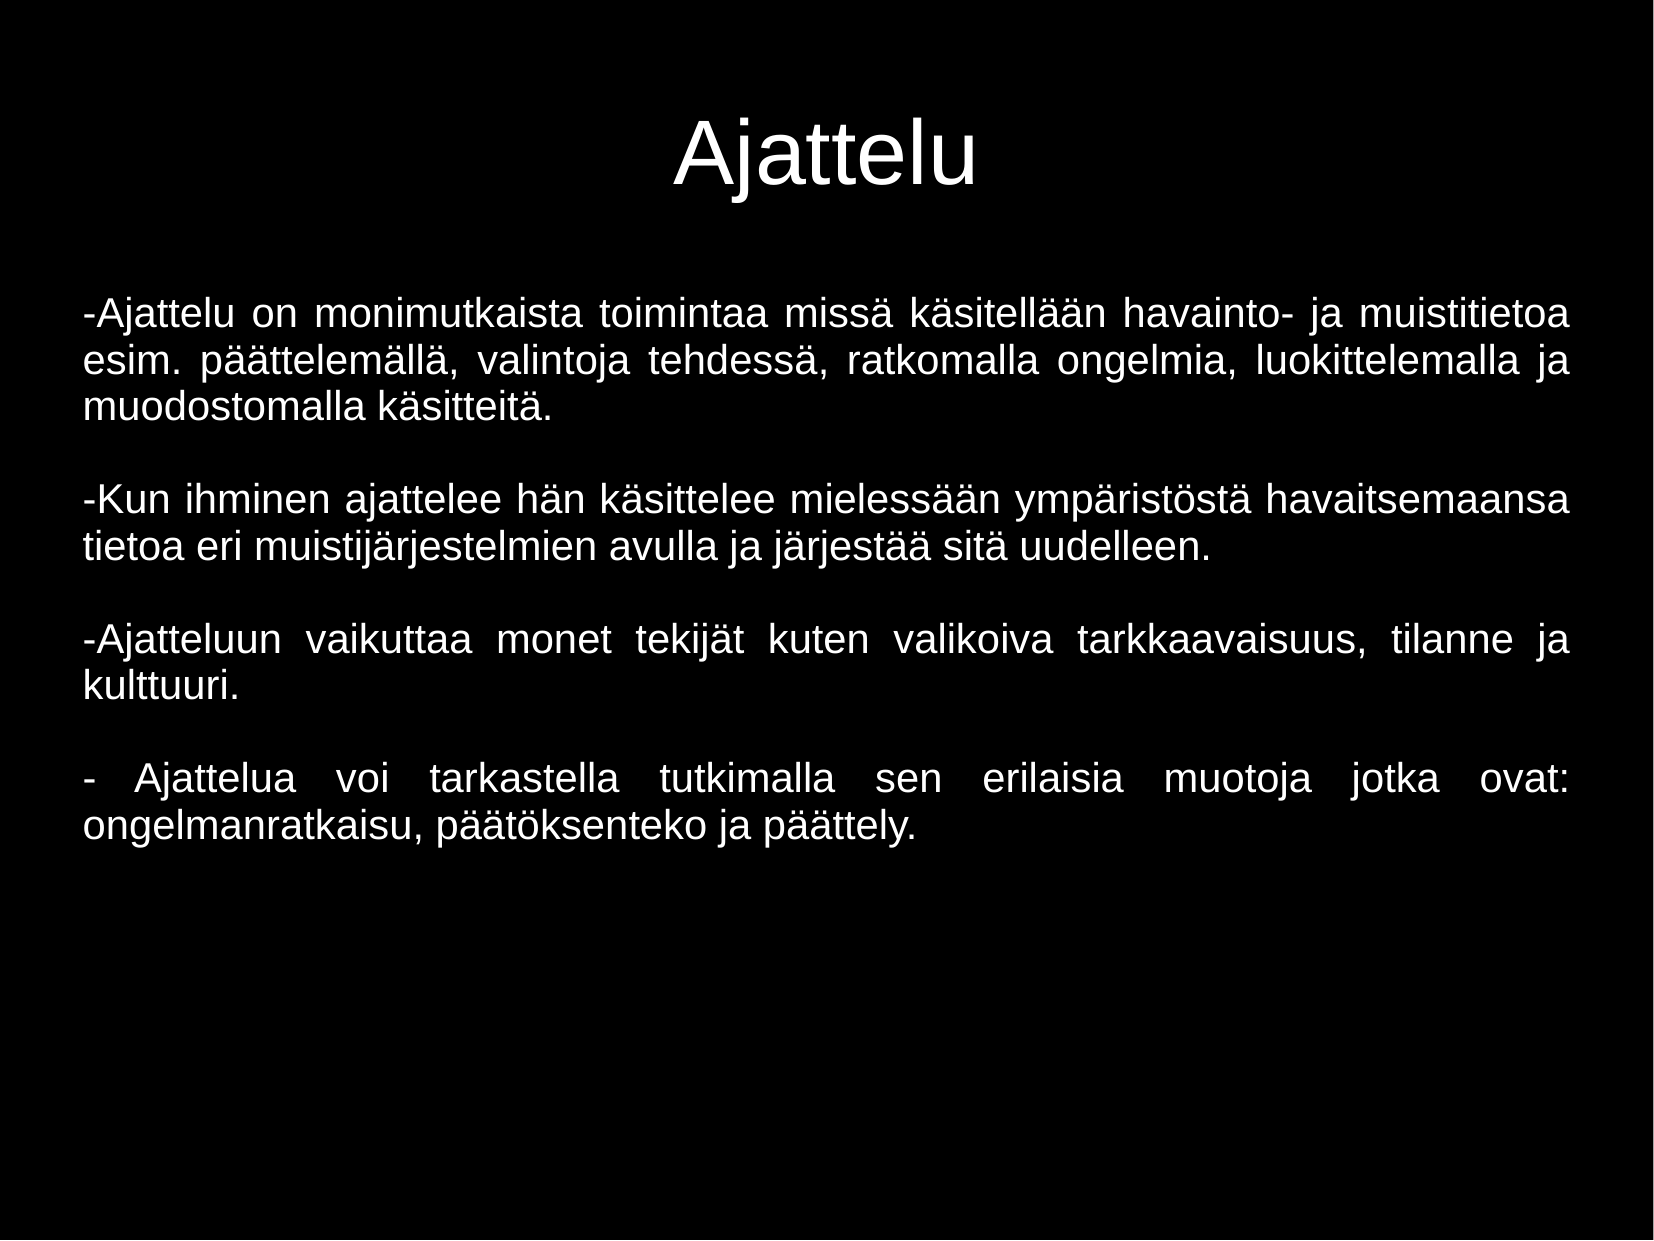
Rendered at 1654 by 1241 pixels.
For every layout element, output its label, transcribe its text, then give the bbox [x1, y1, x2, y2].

subtitle -Ajattelu on monimutkaista toimintaa missä käsitellään havainto- ja muistitietoa esim. päättelemällä, valintoja tehdessä, ratkomalla ongelmia, luokittelemalla ja muodostomalla käsitteitä. -Kun ihminen ajattelee hän käsittelee mielessään ympäristöstä havaitsemaansa tietoa eri muistijärjestelmien avulla ja järjestää sitä uudelleen. -Ajatteluun vaikuttaa monet tekijät kuten valikoiva tarkkaavaisuus, tilanne ja kulttuuri. - Ajattelua voi tarkastella tutkimalla sen erilaisia muotoja jotka ovat: ongelmanratkaisu, päätöksenteko ja päättely. [82, 290, 1571, 1111]
title Ajattelu [82, 49, 1571, 257]
